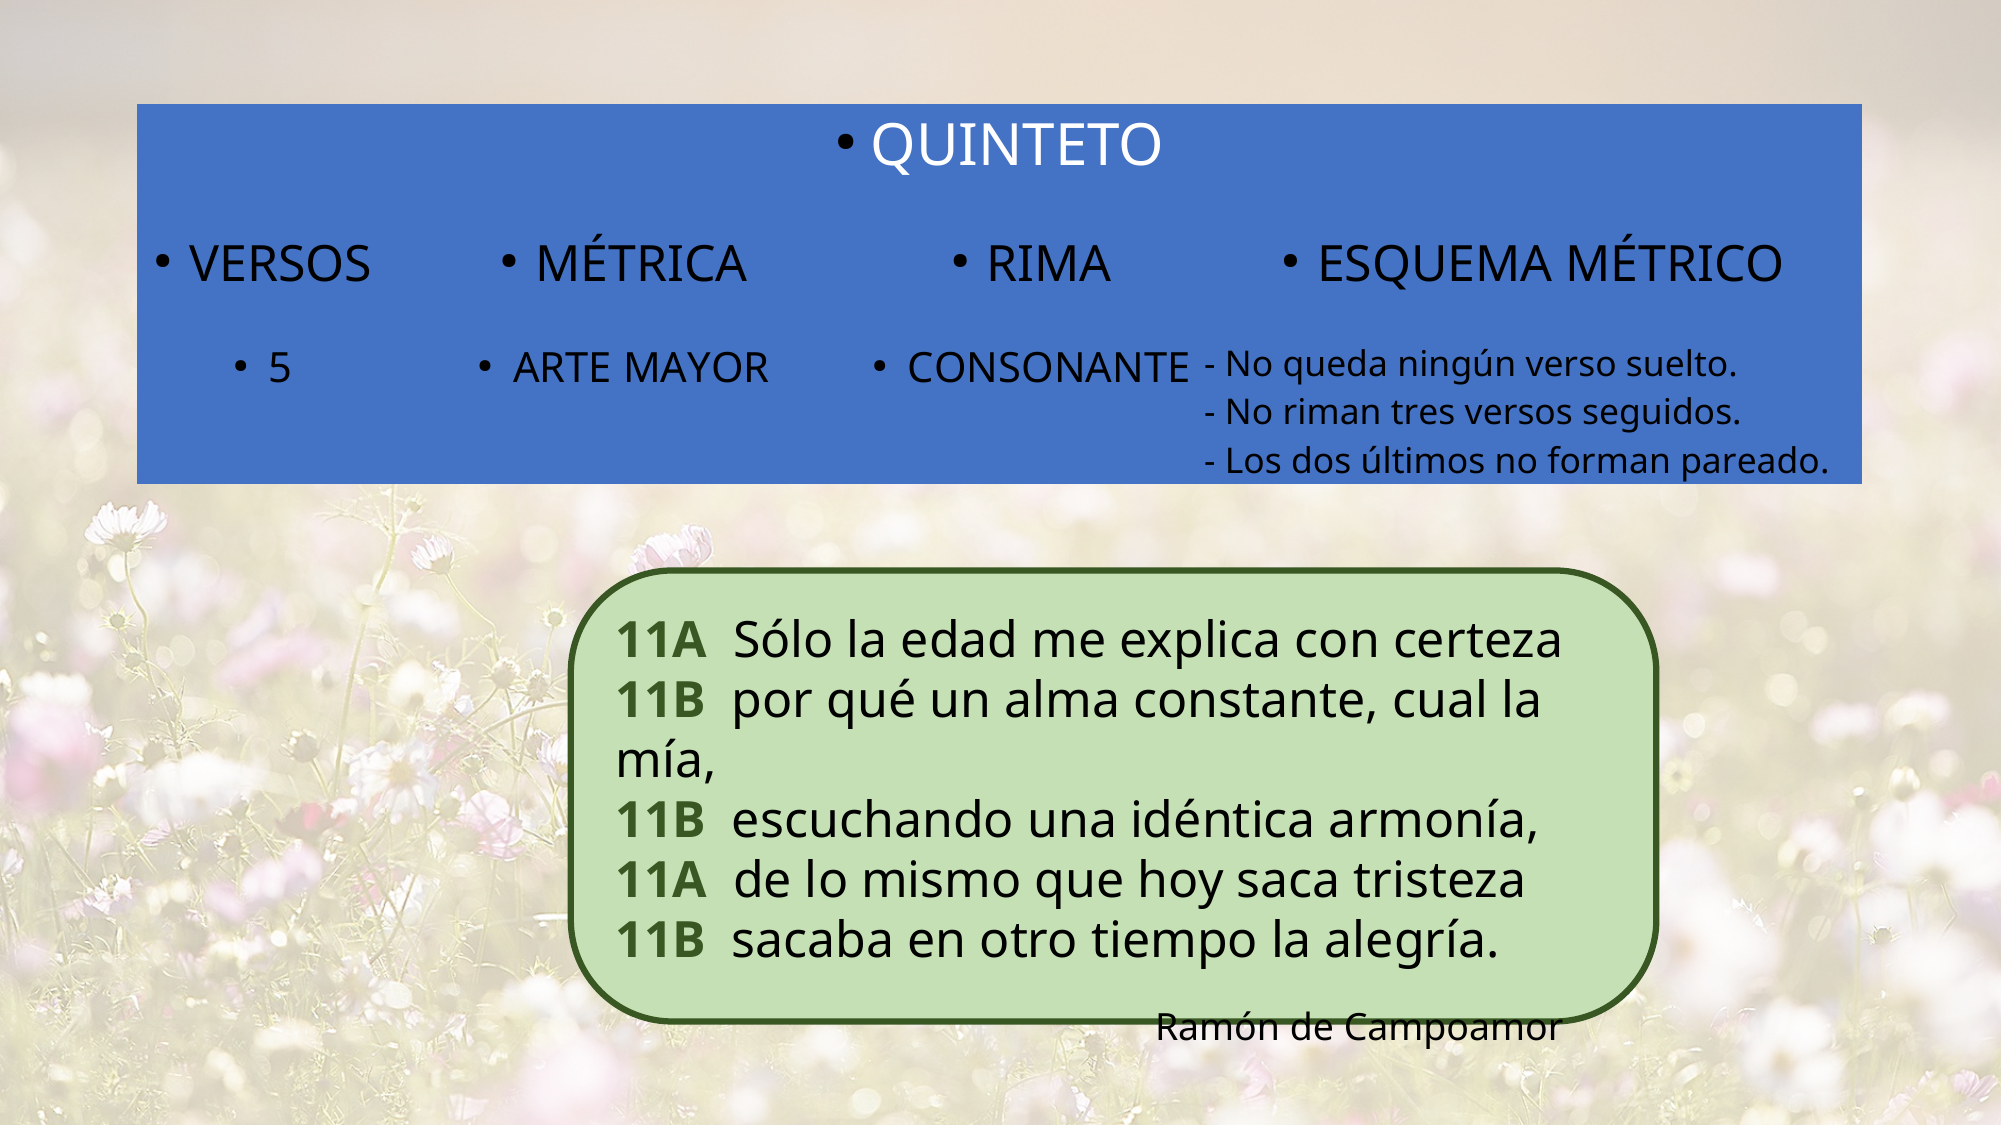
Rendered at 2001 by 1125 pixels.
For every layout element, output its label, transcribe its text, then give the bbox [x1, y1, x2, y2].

text_box 11A Sólo la edad me explica con certeza 11B por qué un alma constante, cual la mía, 11B escuchando una idéntica armonía, 11A de lo mismo que hoy saca tristeza 11B sacaba en otro tiempo la alegría. Ramón de Campoamor [570, 570, 1657, 1022]
table_cell MÉTRICA [389, 228, 859, 338]
table_cell ESQUEMA MÉTRICO [1204, 228, 1862, 338]
table_cell 5 [137, 338, 389, 484]
picture [0, 0, 2000, 1125]
table_cell VERSOS [137, 228, 389, 338]
table_header QUINTETO [137, 104, 1862, 228]
table_cell - No queda ningún verso suelto. - No riman tres versos seguidos. - Los dos últimos no forman pareado. [1204, 338, 1862, 484]
table_cell ARTE MAYOR [389, 338, 859, 484]
table_cell CONSONANTE [859, 338, 1204, 484]
table_cell RIMA [859, 228, 1204, 338]
